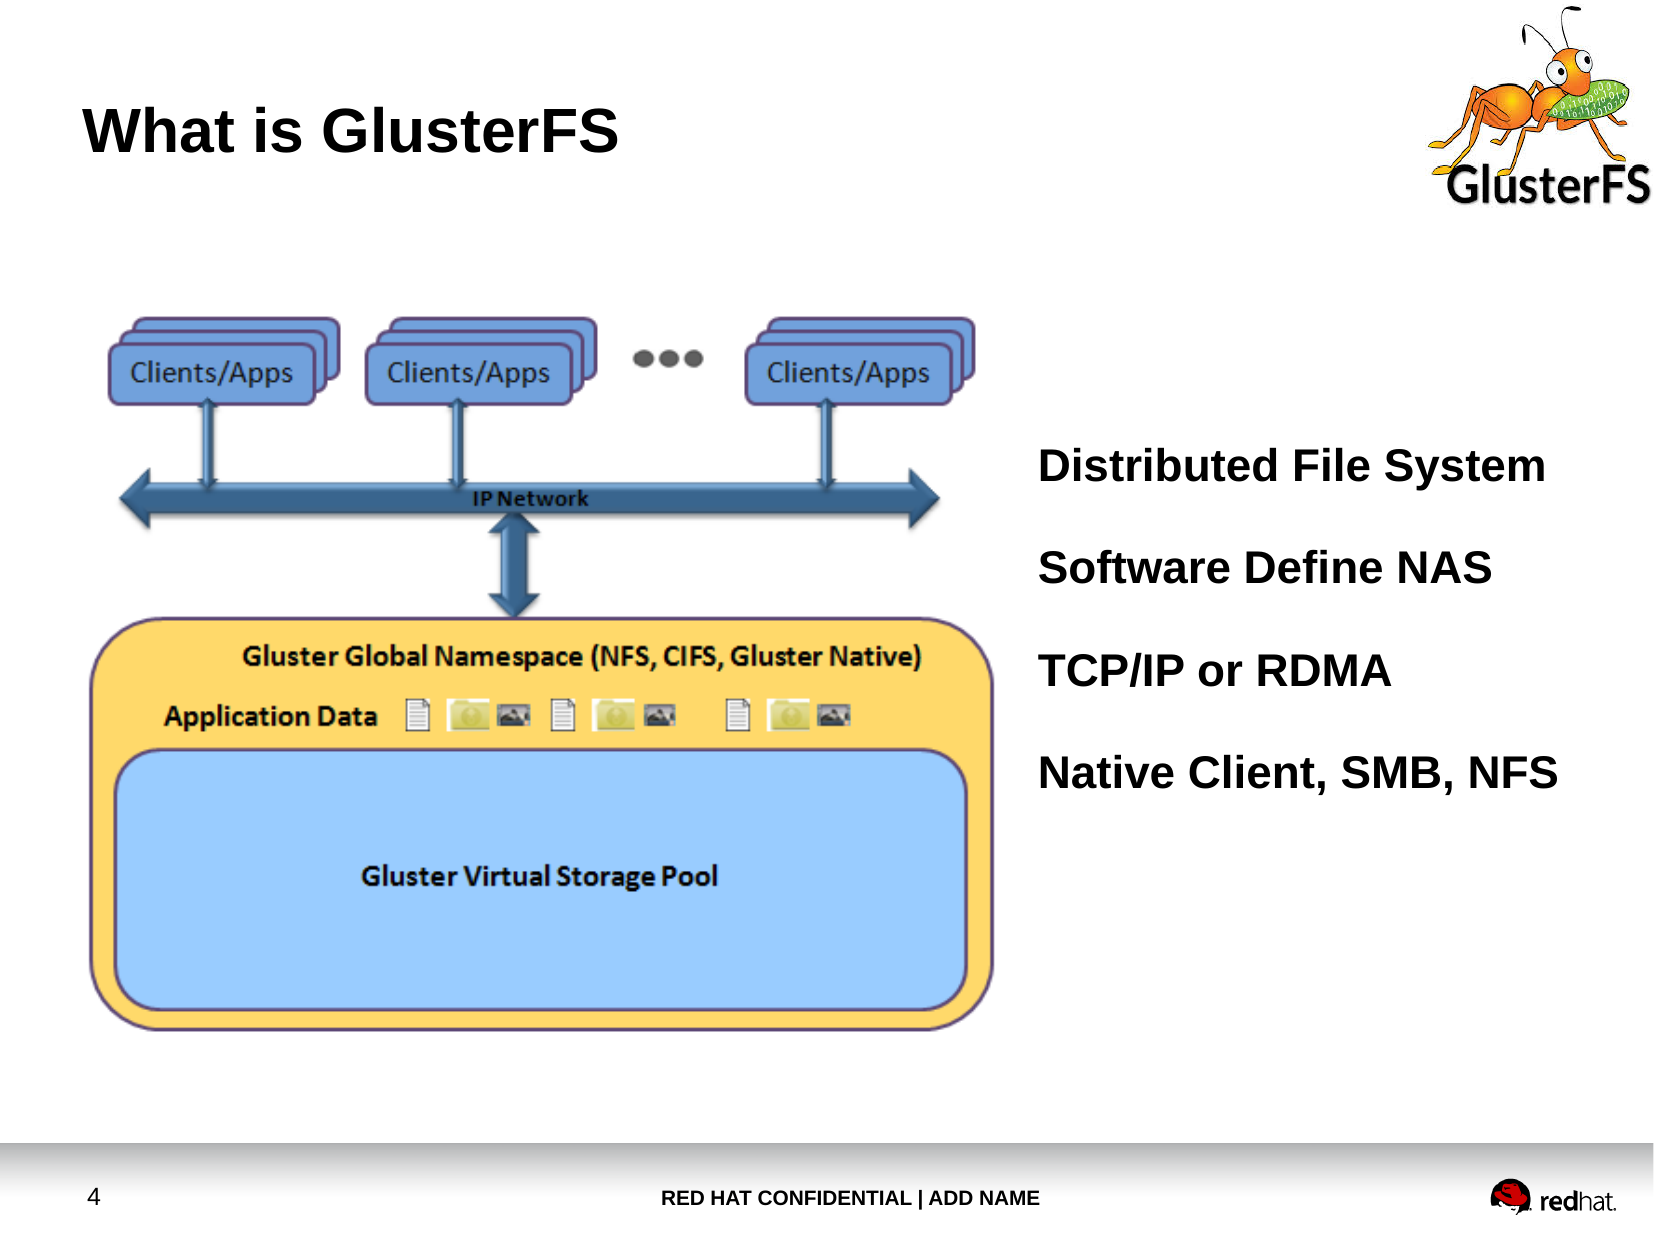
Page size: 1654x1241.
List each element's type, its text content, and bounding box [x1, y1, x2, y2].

text_box Distributed File System Software Define NAS TCP/IP or RDMA Native Client, SMB, NFS [1023, 432, 1575, 806]
picture [1425, 4, 1653, 208]
picture [0, 1143, 1654, 1241]
picture [71, 299, 1013, 1051]
title What is GlusterFS [82, 37, 1426, 226]
